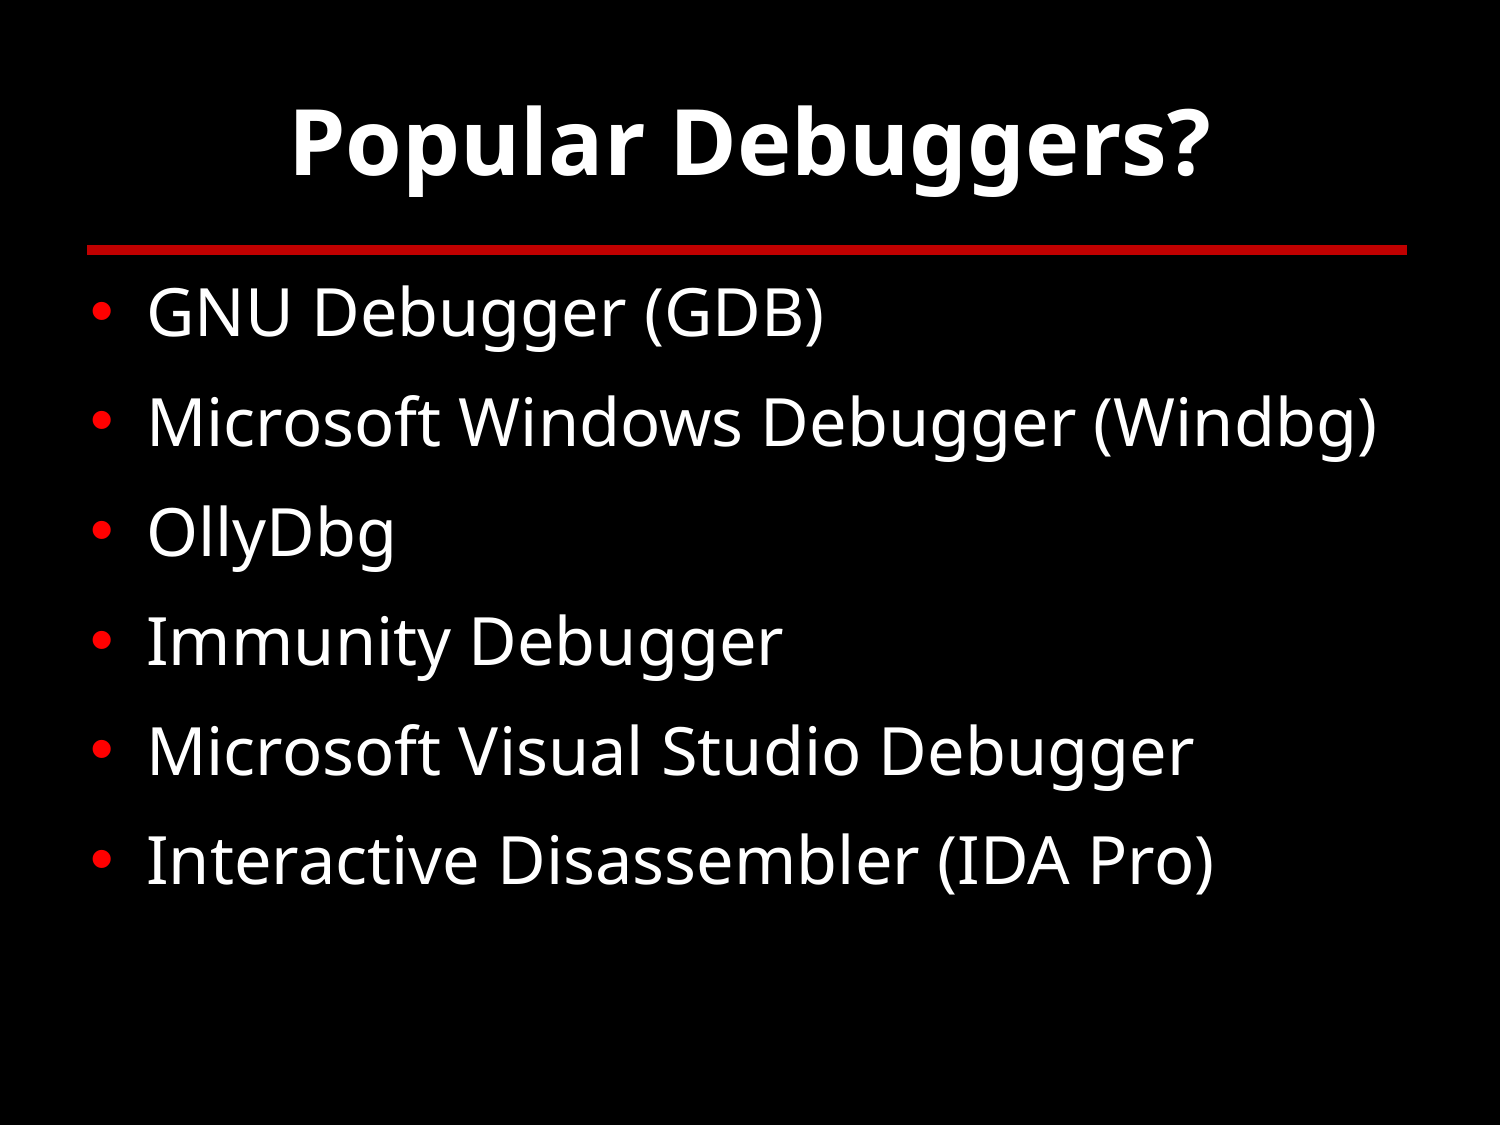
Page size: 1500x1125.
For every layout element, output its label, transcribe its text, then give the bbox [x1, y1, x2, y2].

title Popular Debuggers? [75, 45, 1425, 233]
list GNU Debugger (GDB) Microsoft Windows Debugger (Windbg) OllyDbg Immunity Debugger Microsoft Visual Studio Debugger Interactive Disassembler (IDA Pro) [75, 262, 1425, 1005]
